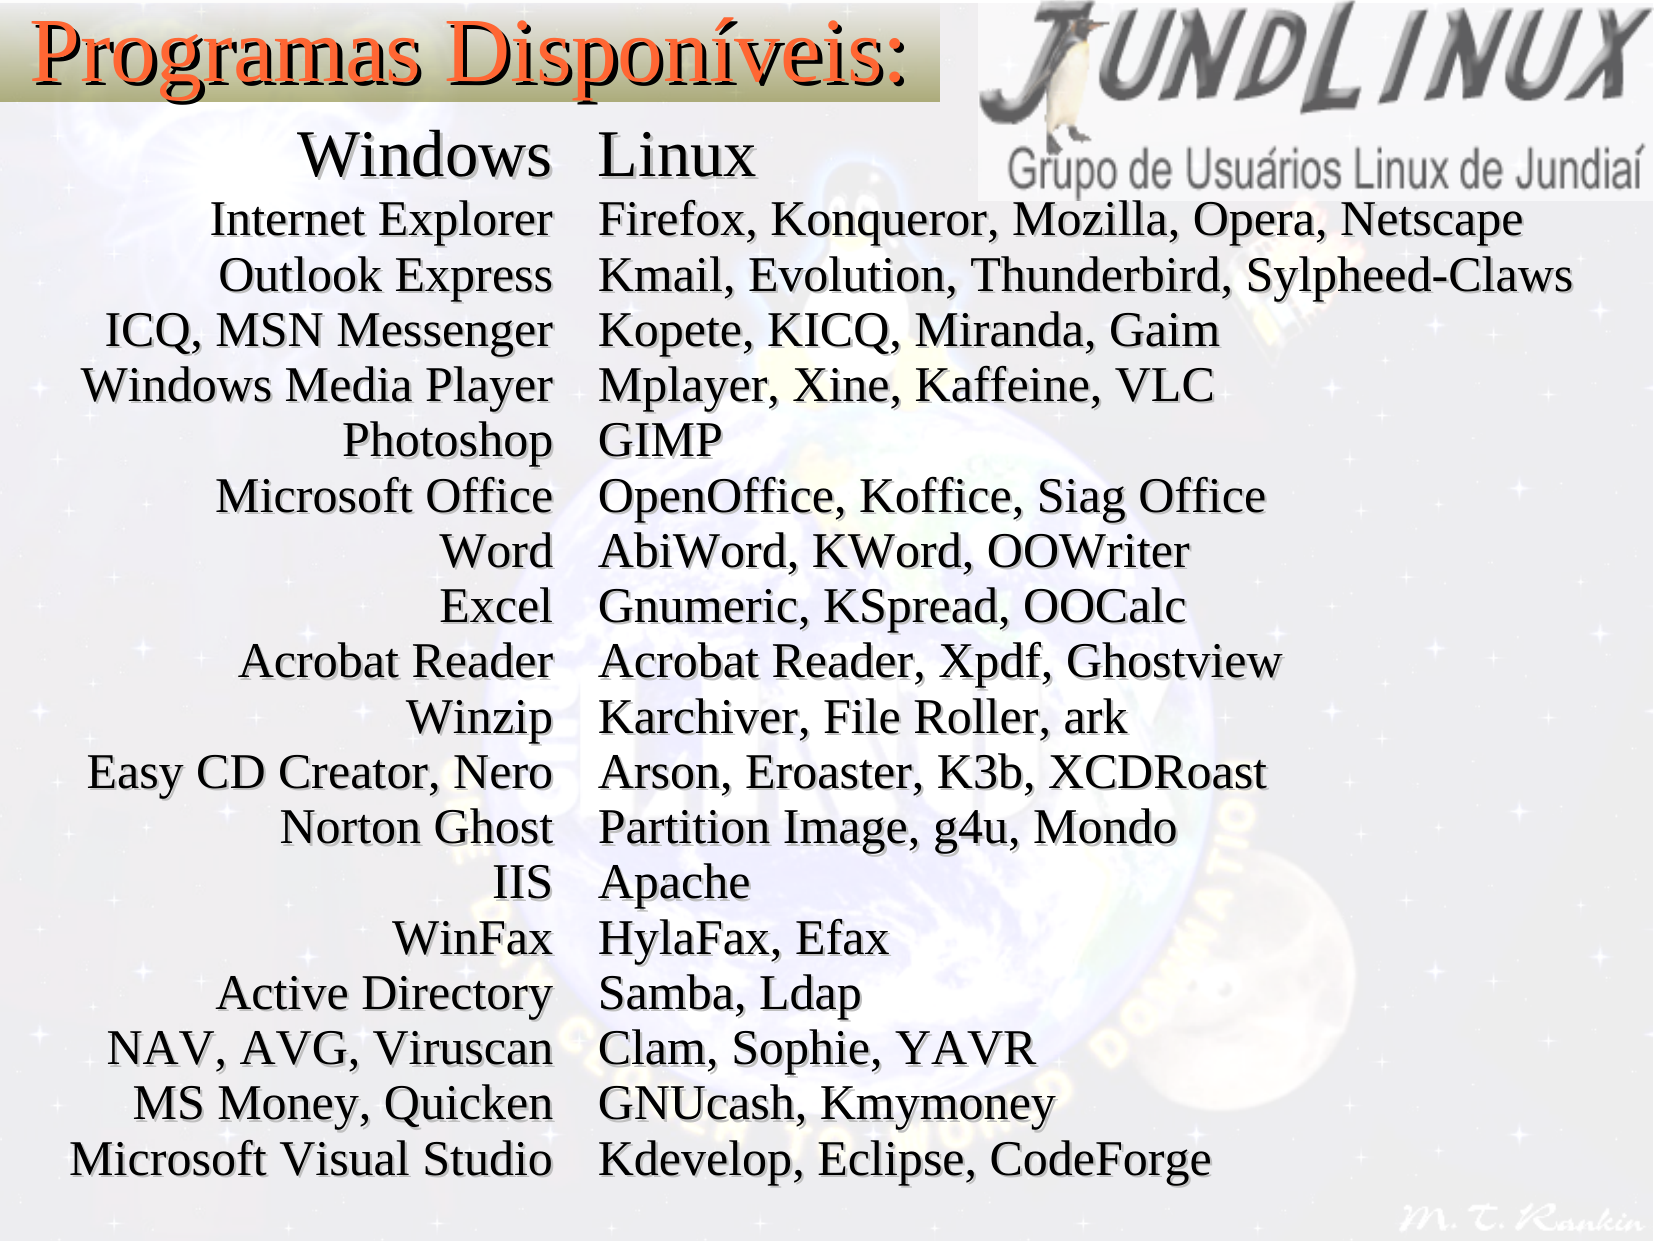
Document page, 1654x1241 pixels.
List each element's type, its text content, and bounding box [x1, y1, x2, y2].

text_box Programas Disponíveis: [0, 0, 940, 102]
text_box Windows Internet Explorer Outlook Express ICQ, MSN Messenger Windows Media Player Photoshop Microsoft Office Word Excel Acrobat Reader Winzip Easy CD Creator, Nero Norton Ghost IIS WinFax Active Directory NAV, AVG, Viruscan MS Money, Quicken Microsoft Visual Studio [4, 117, 554, 1205]
text_box Linux Firefox, Konqueror, Mozilla, Opera, Netscape Kmail, Evolution, Thunderbird, Sylpheed-Claws Kopete, KICQ, Miranda, Gaim Mplayer, Xine, Kaffeine, VLC GIMP OpenOffice, Koffice, Siag Office AbiWord, KWord, OOWriter Gnumeric, KSpread, OOCalc Acrobat Reader, Xpdf, Ghostview Karchiver, File Roller, ark Arson, Eroaster, K3b, XCDRoast Partition Image, g4u, Mondo Apache HylaFax, Efax Samba, Ldap Clam, Sophie, YAVR GNUcash, Kmymoney Kdevelop, Eclipse, CodeForge [597, 117, 1641, 1205]
picture [0, 0, 1654, 1241]
